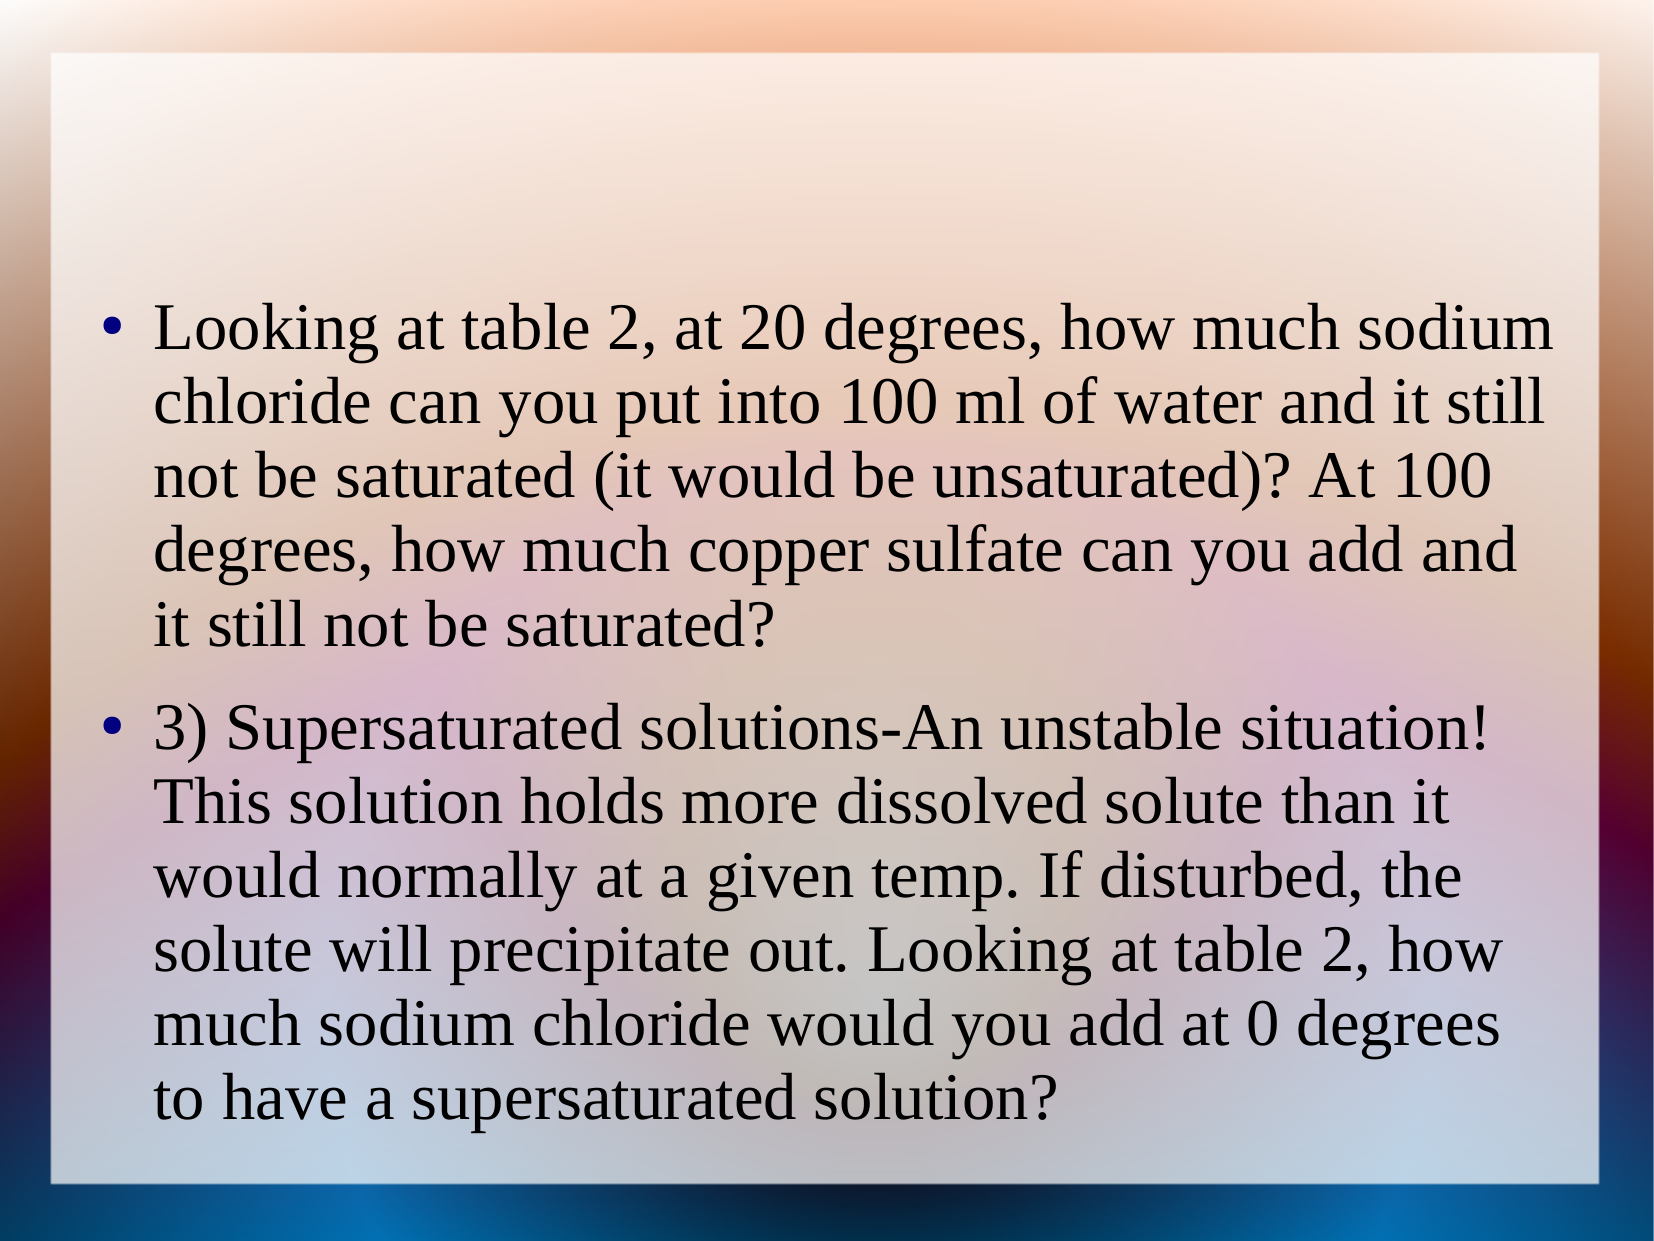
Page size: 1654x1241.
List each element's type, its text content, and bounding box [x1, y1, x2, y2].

list Looking at table 2, at 20 degrees, how much sodium chloride can you put into 100 ml of water and it still not be saturated (it would be unsaturated)? At 100 degrees, how much copper sulfate can you add and it still not be saturated? 3) Supersaturated solutions-An unstable situation! This solution holds more dissolved solute than it would normally at a given temp. If disturbed, the solute will precipitate out. Looking at table 2, how much sodium chloride would you add at 0 degrees to have a supersaturated solution? [82, 290, 1571, 1135]
picture [0, 0, 1654, 1241]
